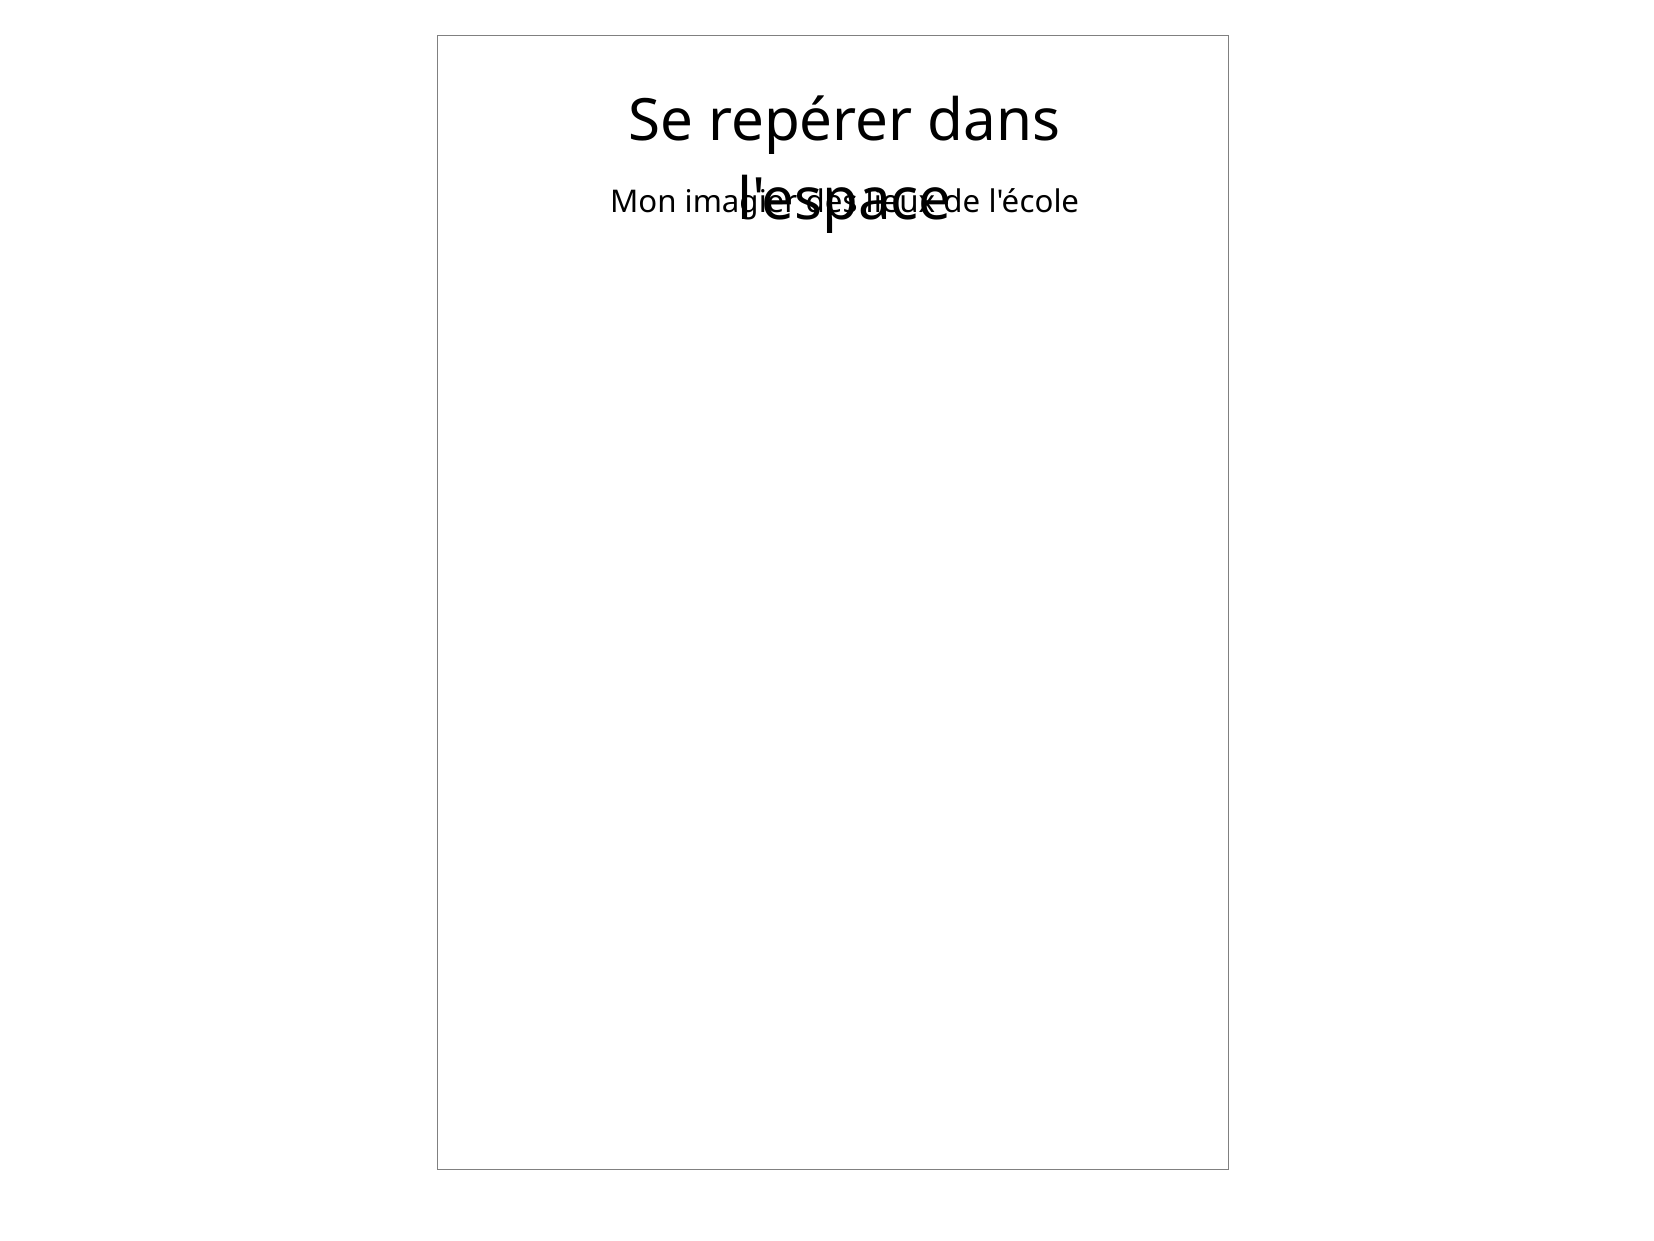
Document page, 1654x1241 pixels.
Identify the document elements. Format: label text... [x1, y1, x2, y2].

text_box Mon imagier des lieux de l'école [566, 159, 1134, 296]
text_box Se repérer dans l'espace [519, 70, 1170, 177]
